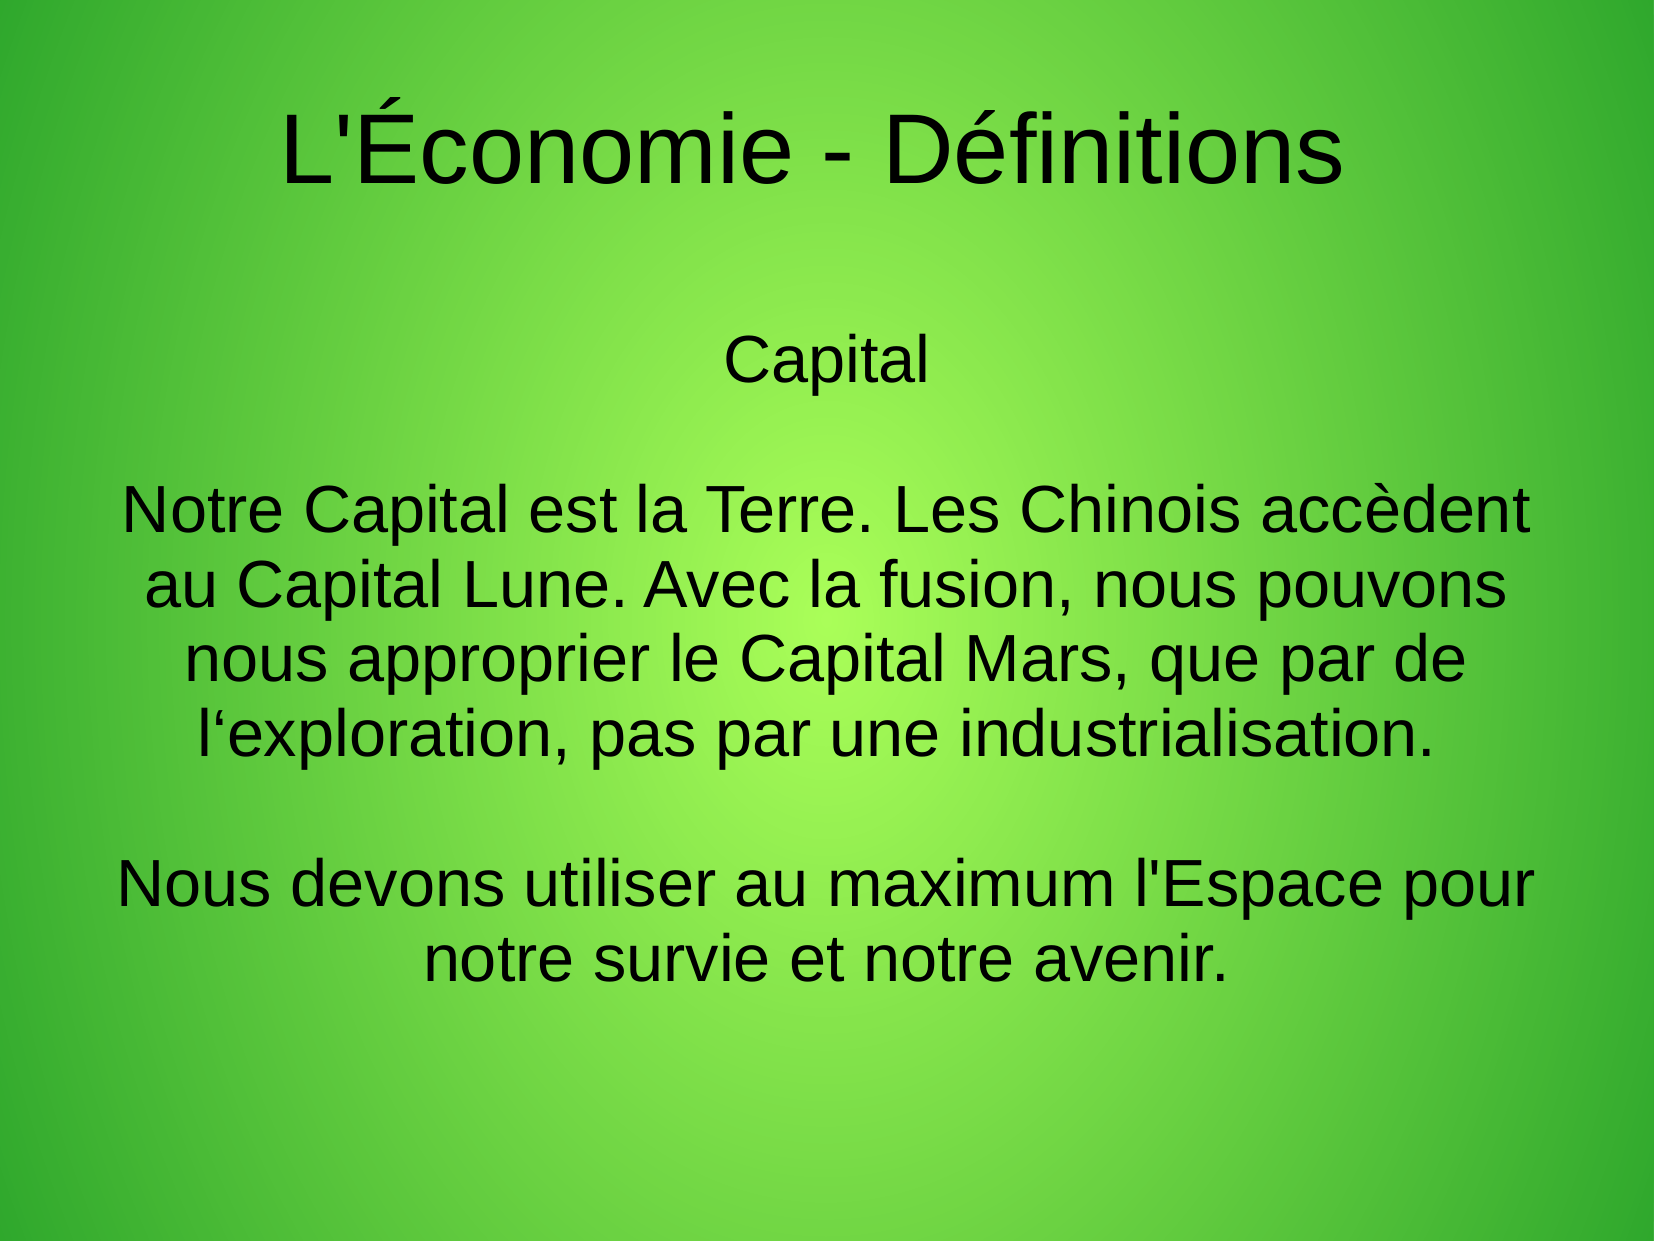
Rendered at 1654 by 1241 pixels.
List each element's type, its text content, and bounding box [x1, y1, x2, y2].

title L'Économie - Définitions [82, 47, 1571, 252]
subtitle Capital Notre Capital est la Terre. Les Chinois accèdent au Capital Lune. Avec la fusion, nous pouvons nous approprier le Capital Mars, que par de l‘exploration, pas par une industrialisation. Nous devons utiliser au maximum l'Espace pour notre survie et notre avenir. [82, 260, 1571, 1058]
